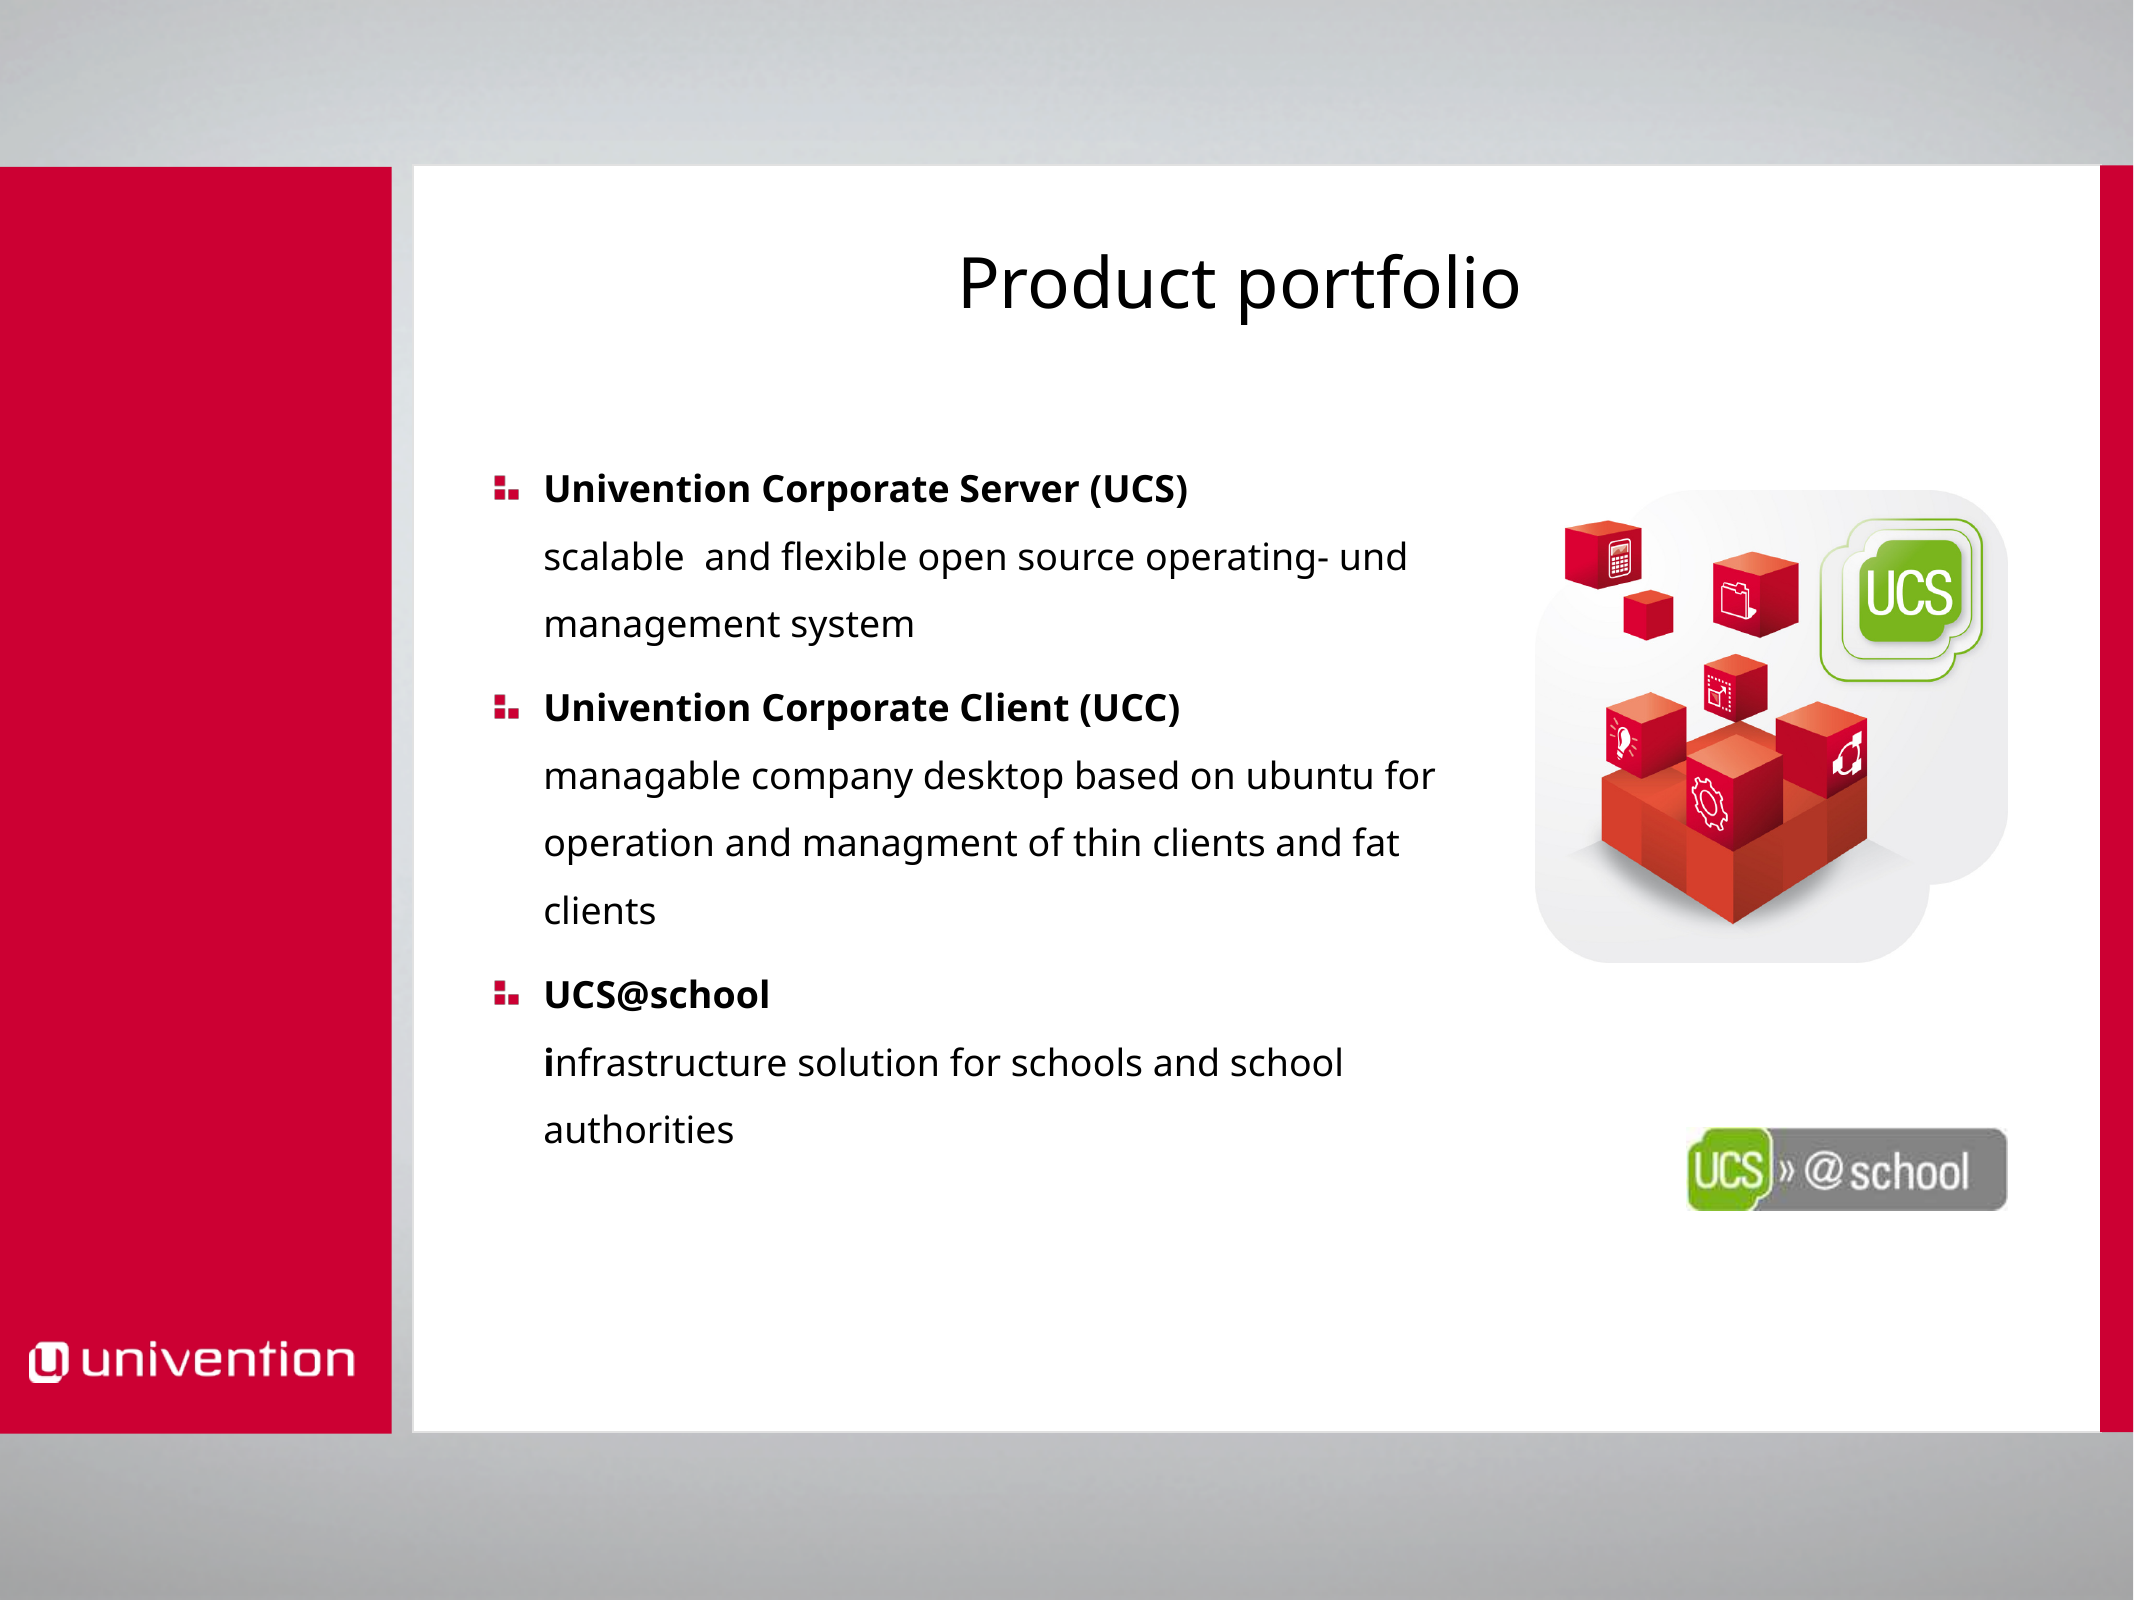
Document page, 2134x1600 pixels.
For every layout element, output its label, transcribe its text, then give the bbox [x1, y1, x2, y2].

list Univention Corporate Server (UCS) scalable and flexible open source operating- und management system Univention Corporate Client (UCC) managable company desktop based on ubuntu for operation and managment of thin clients and fat clients UCS@school infrastructure solution for schools and school authorities [472, 442, 1506, 1307]
title Product portfolio [472, 206, 2008, 355]
picture [29, 1340, 355, 1383]
picture [0, 0, 2134, 1600]
picture [1686, 1127, 2008, 1211]
picture [1535, 490, 2008, 963]
